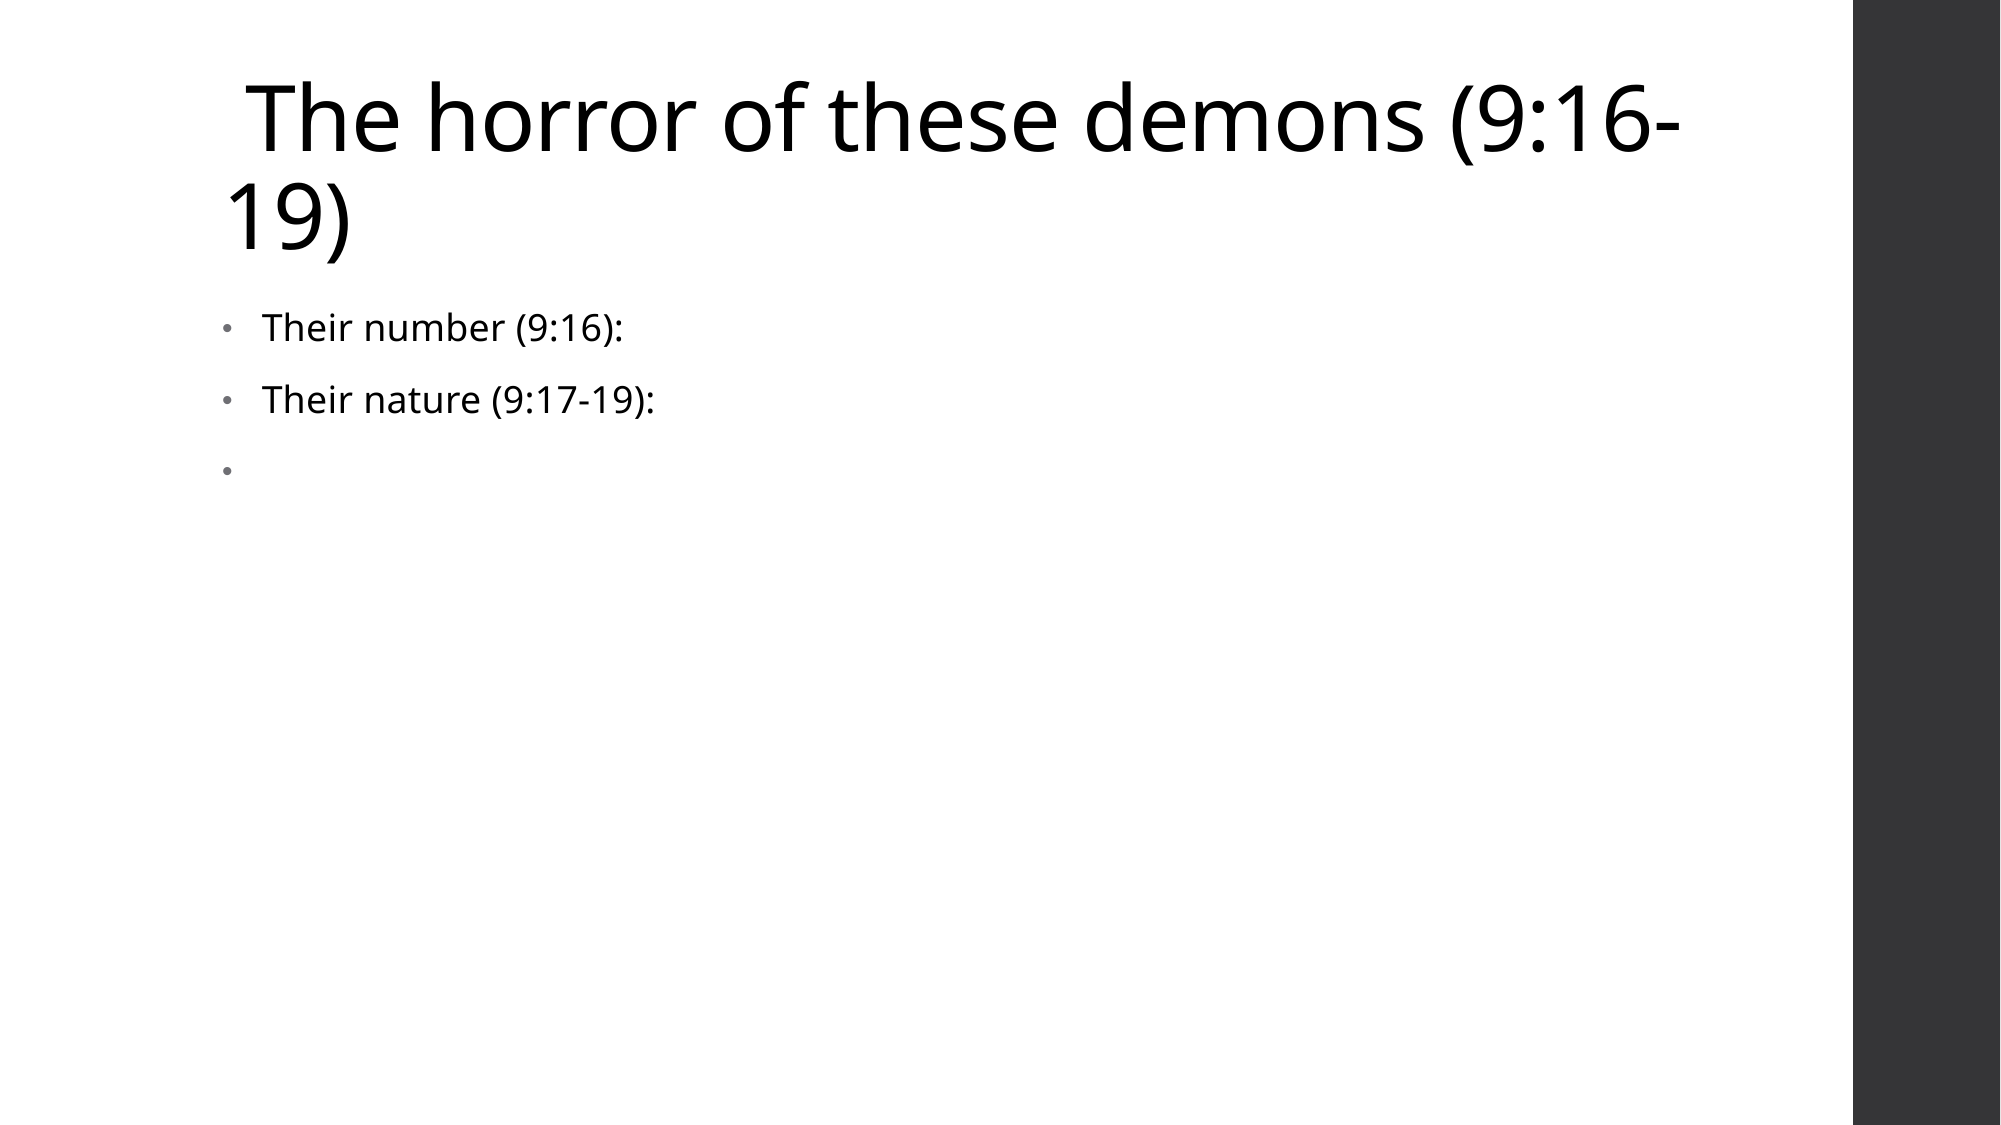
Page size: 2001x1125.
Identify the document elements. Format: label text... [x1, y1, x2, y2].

title The horror of these demons (9:16-19) [206, 60, 1797, 278]
list Their number (9:16): Their nature (9:17-19): [206, 299, 1617, 1014]
